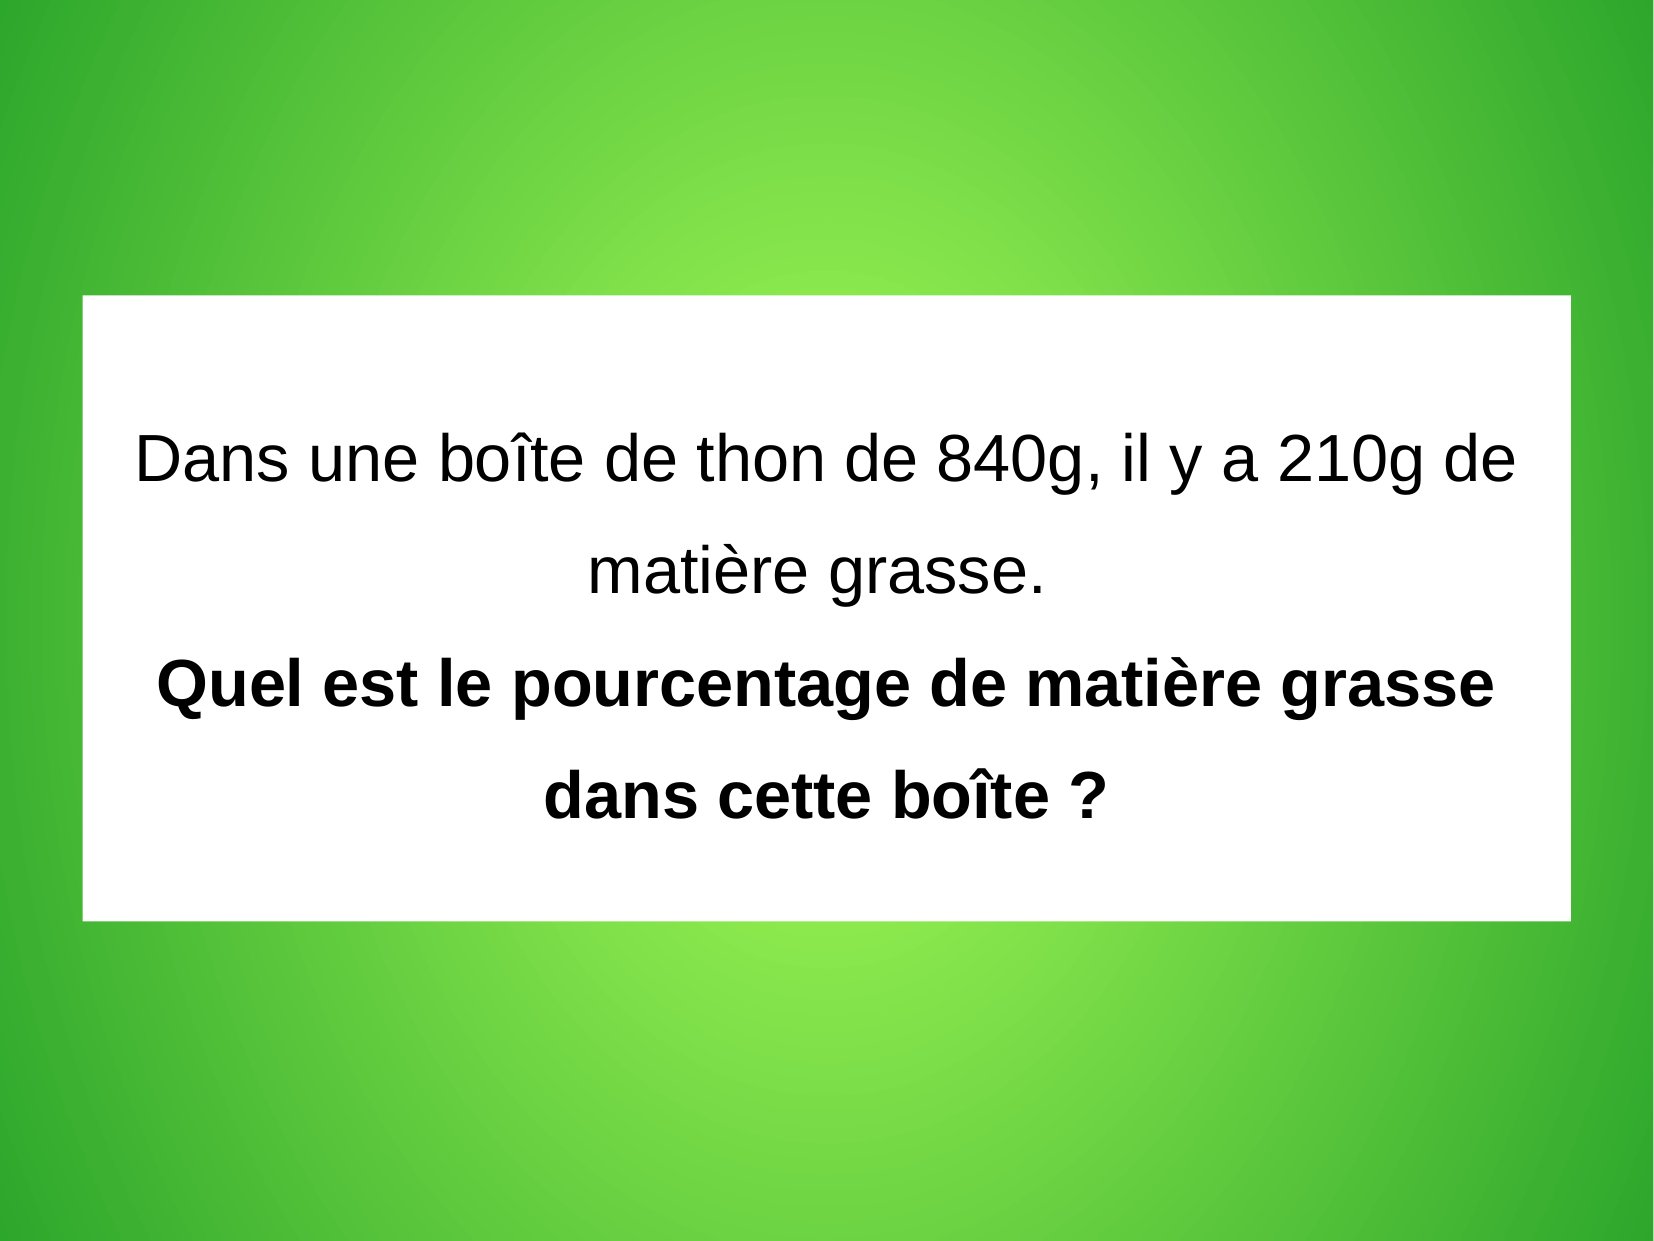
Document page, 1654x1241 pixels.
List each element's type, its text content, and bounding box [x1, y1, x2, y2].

picture [0, 0, 1654, 1241]
subtitle Dans une boîte de thon de 840g, il y a 210g de matière grasse. Quel est le pourcentage de matière grasse dans cette boîte ? [82, 295, 1571, 922]
